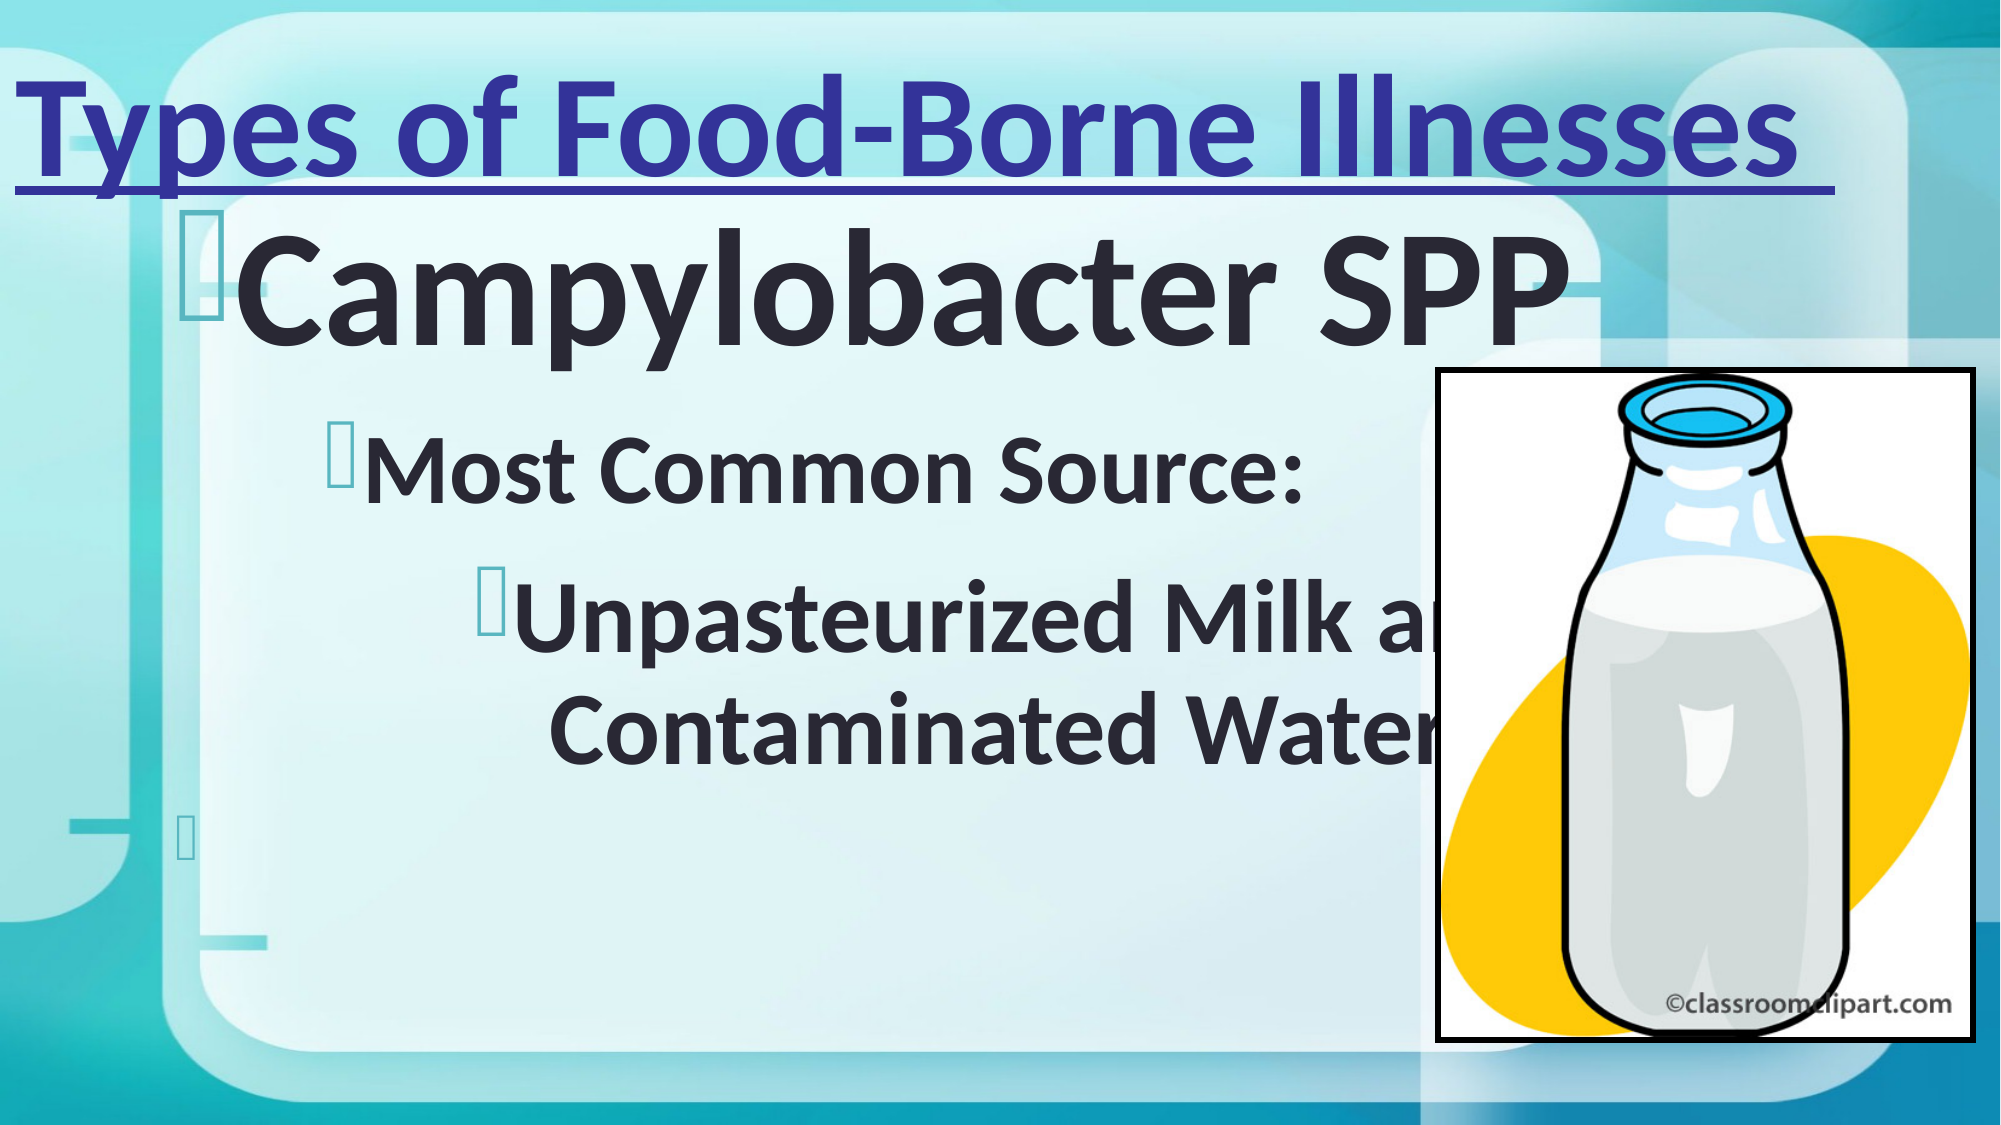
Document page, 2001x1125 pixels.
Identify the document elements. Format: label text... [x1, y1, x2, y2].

title Types of Food-Borne Illnesses [0, 0, 2000, 214]
list Campylobacter SPP Most Common Source: Unpasteurized Milk and Contaminated Water [159, 214, 1615, 1109]
picture [1441, 373, 1970, 1037]
